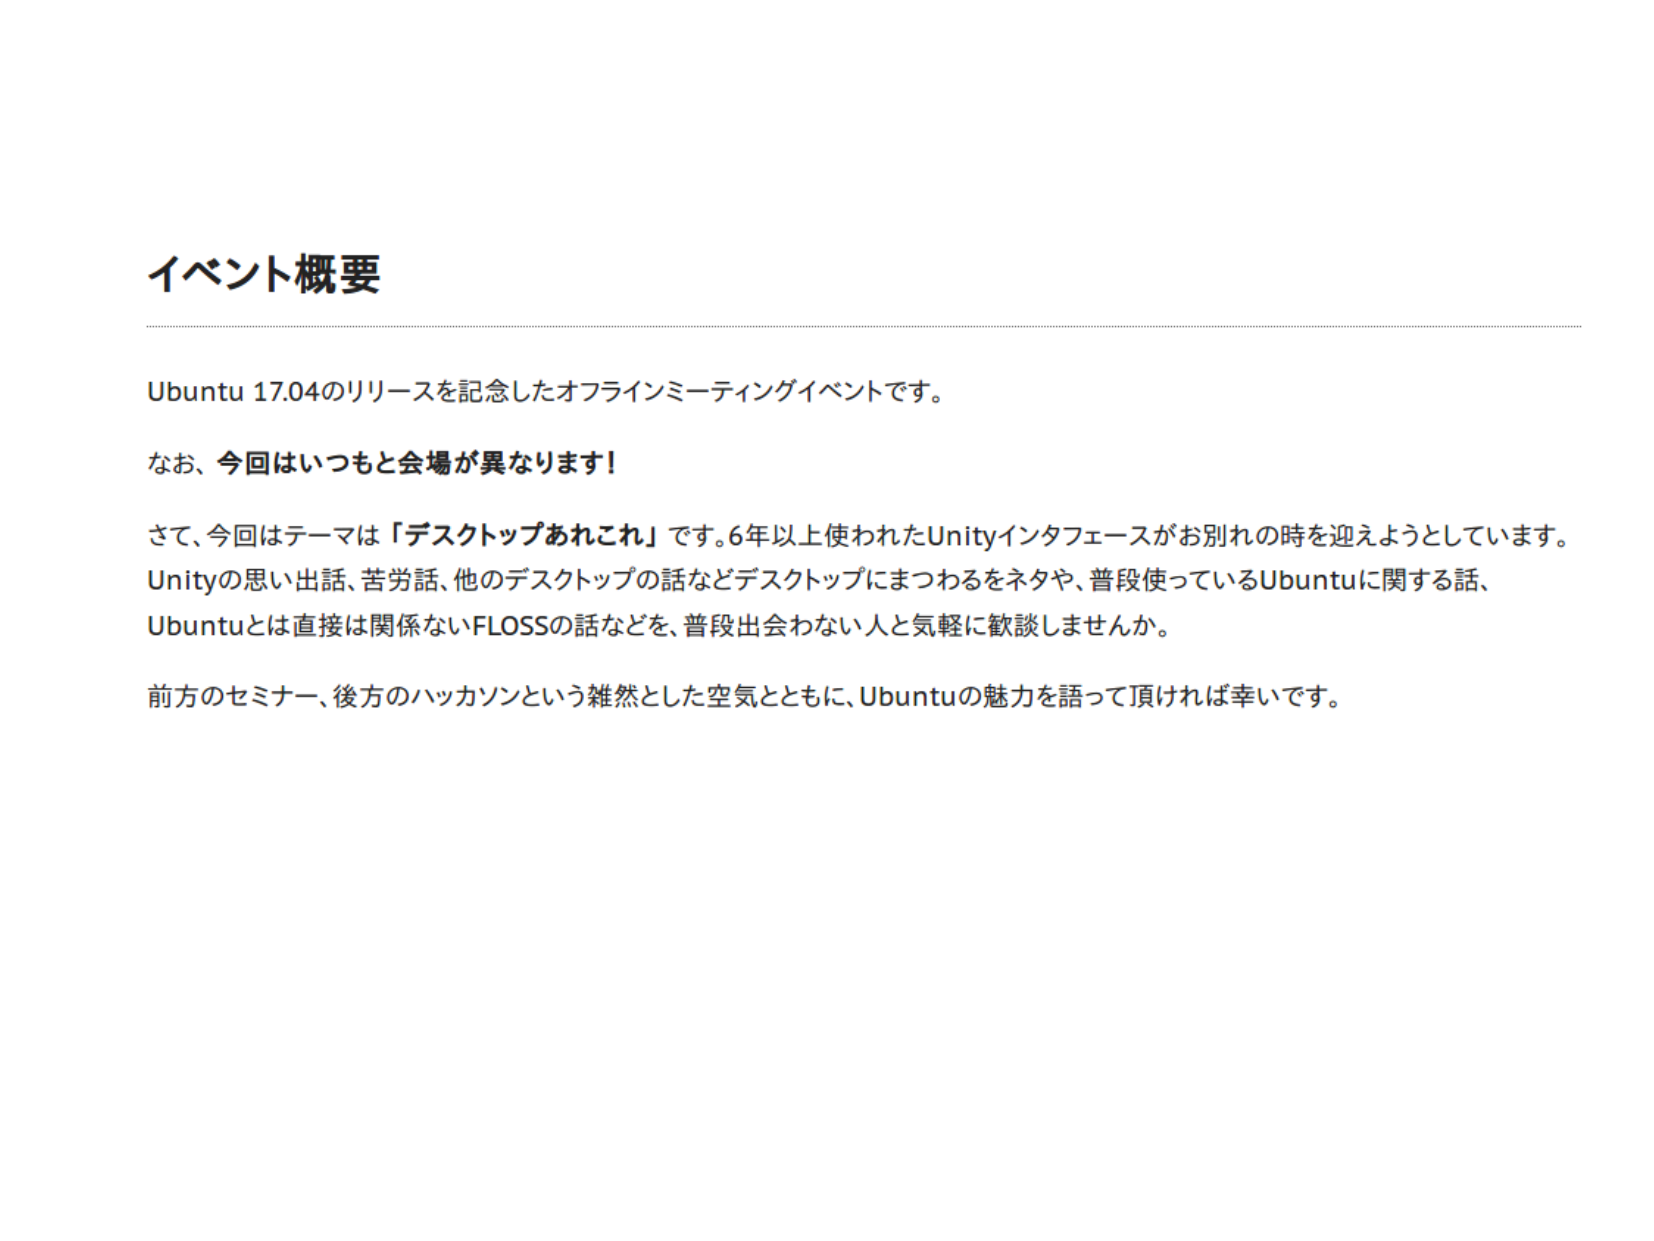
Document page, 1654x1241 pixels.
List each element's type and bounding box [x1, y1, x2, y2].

picture [94, 248, 1630, 768]
